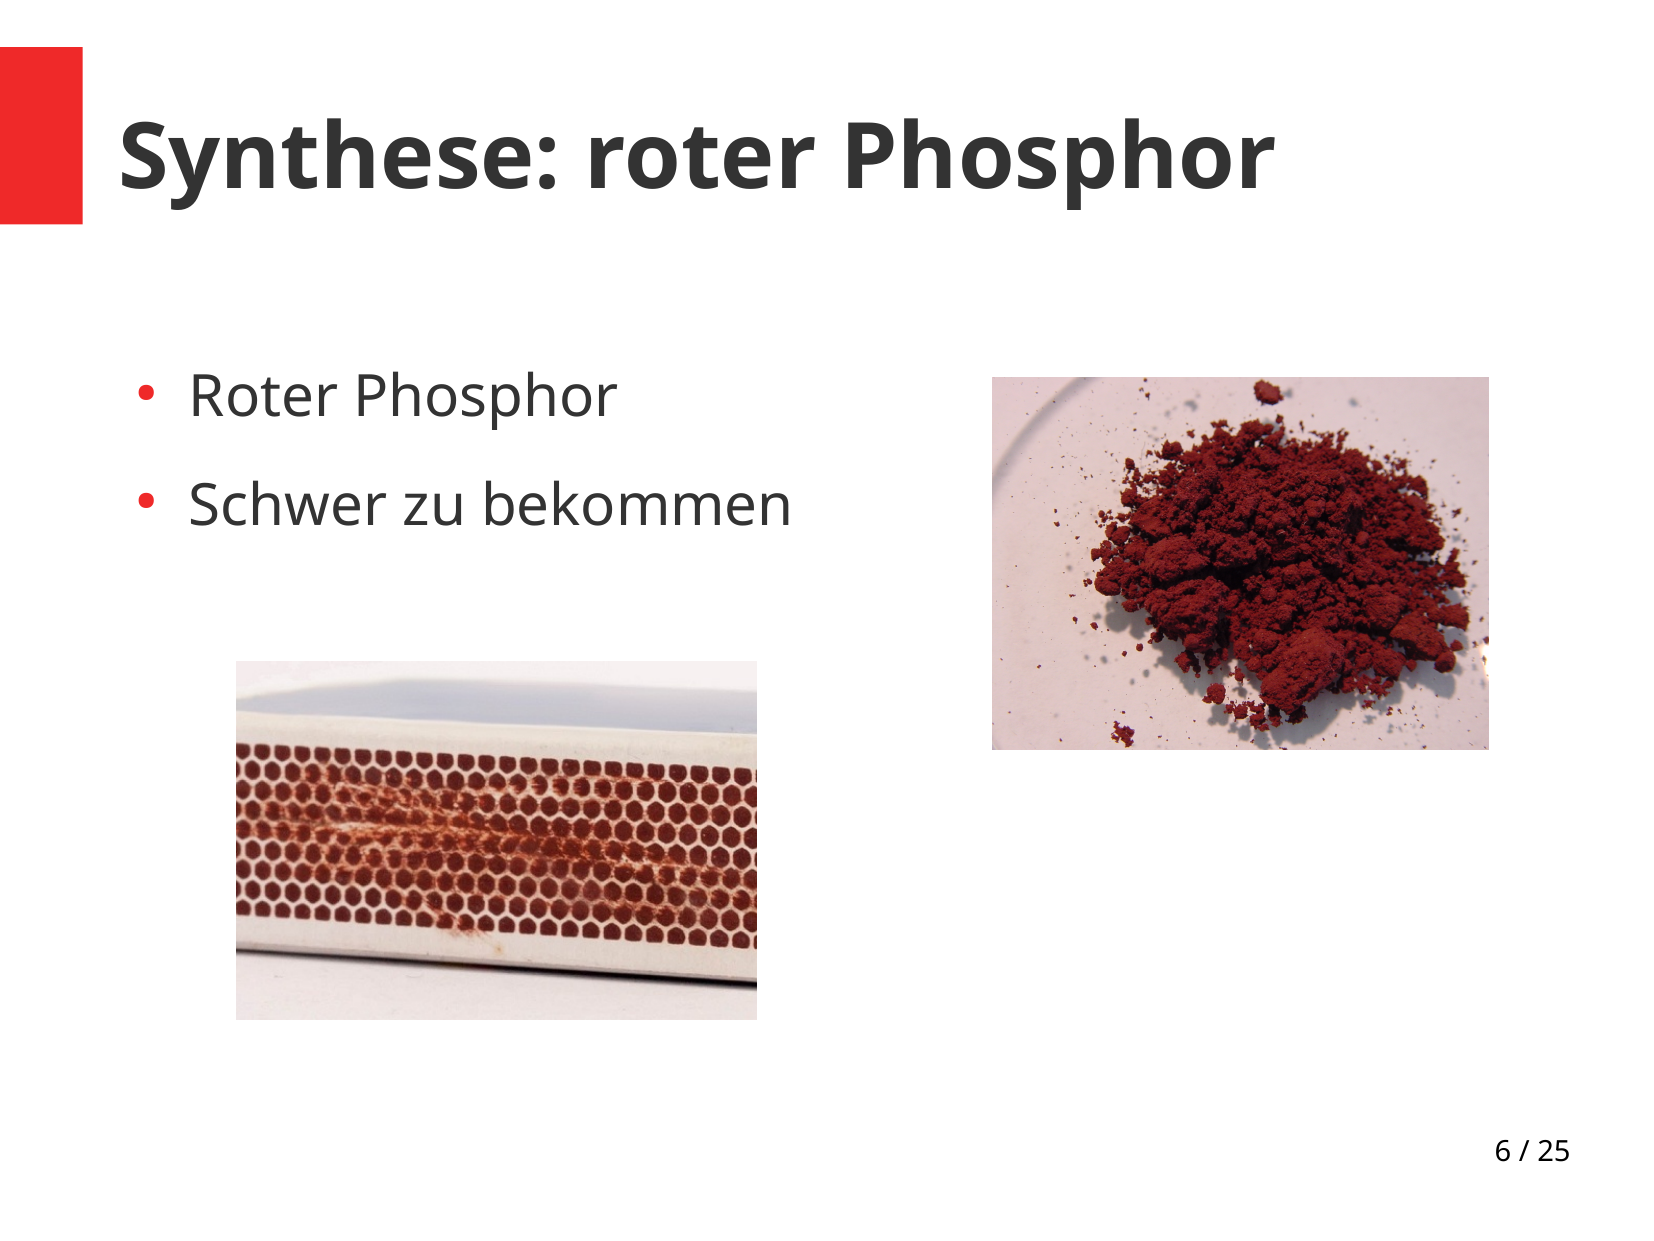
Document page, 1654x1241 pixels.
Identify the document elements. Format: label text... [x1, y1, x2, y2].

title Synthese: roter Phosphor [118, 49, 1571, 257]
picture [236, 661, 757, 1020]
list Roter Phosphor Schwer zu bekommen [118, 354, 1536, 1074]
picture [992, 377, 1489, 750]
